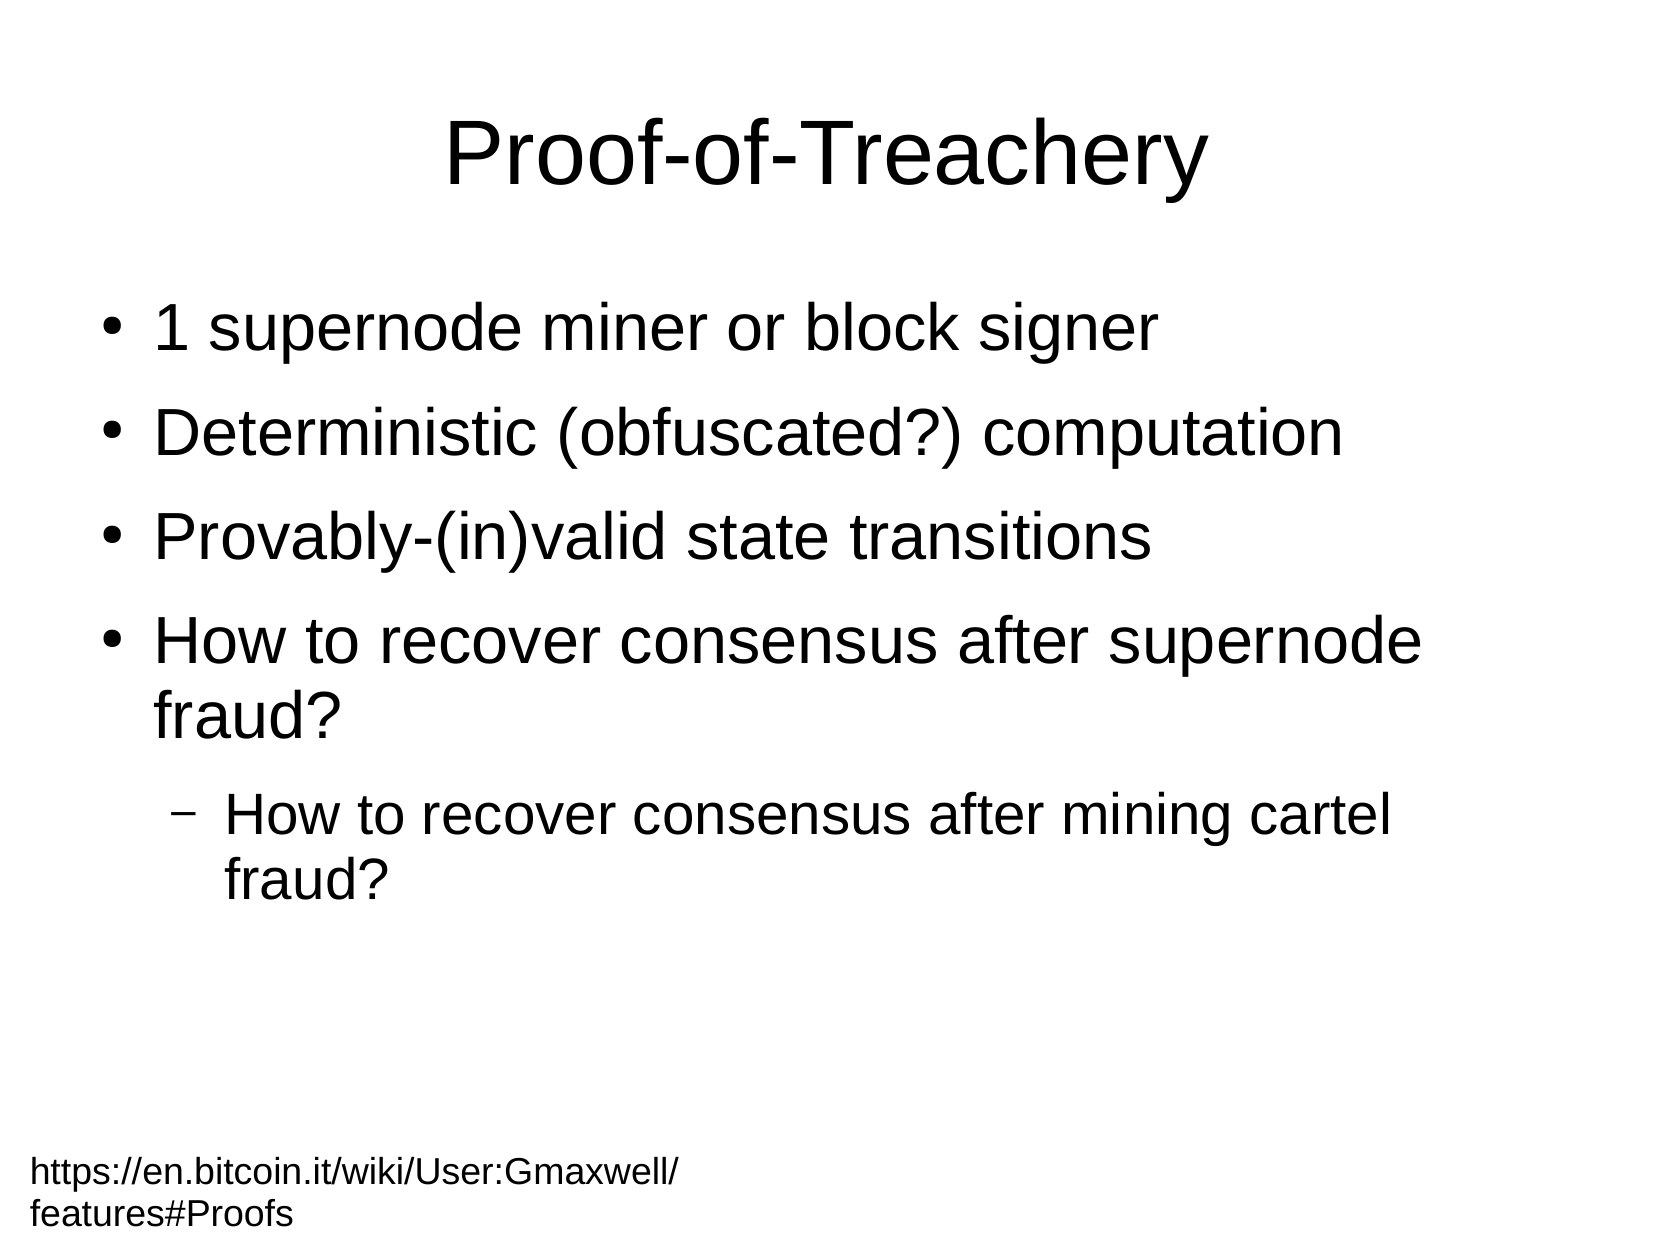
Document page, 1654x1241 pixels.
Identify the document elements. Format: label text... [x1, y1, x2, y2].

list 1 supernode miner or block signer Deterministic (obfuscated?) computation Provably-(in)valid state transitions How to recover consensus after supernode fraud? How to recover consensus after mining cartel fraud? [82, 290, 1571, 1010]
title Proof-of-Treachery [82, 49, 1571, 257]
text_box https://en.bitcoin.it/wiki/User:Gmaxwell/features#Proofs [15, 1143, 957, 1201]
